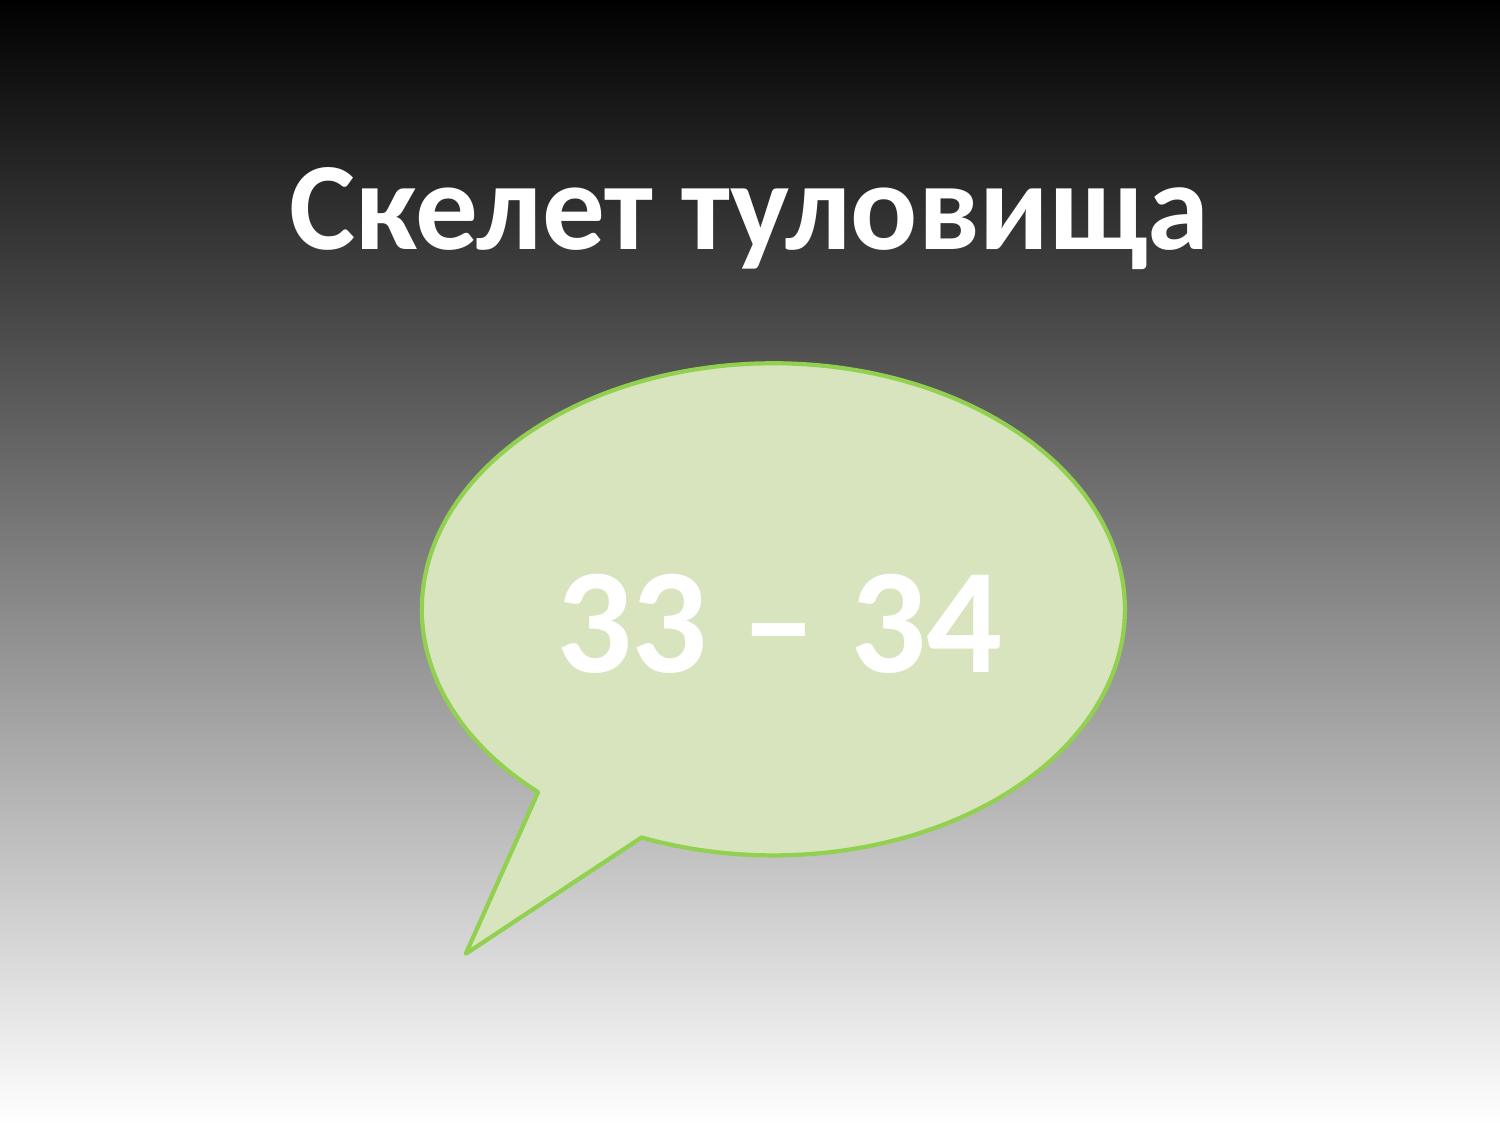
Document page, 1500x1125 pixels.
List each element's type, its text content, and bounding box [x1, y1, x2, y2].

text_box 33 – 34 [527, 515, 1032, 711]
text_box [421, 363, 1125, 954]
text_box Скелет туловища [163, 117, 1336, 282]
